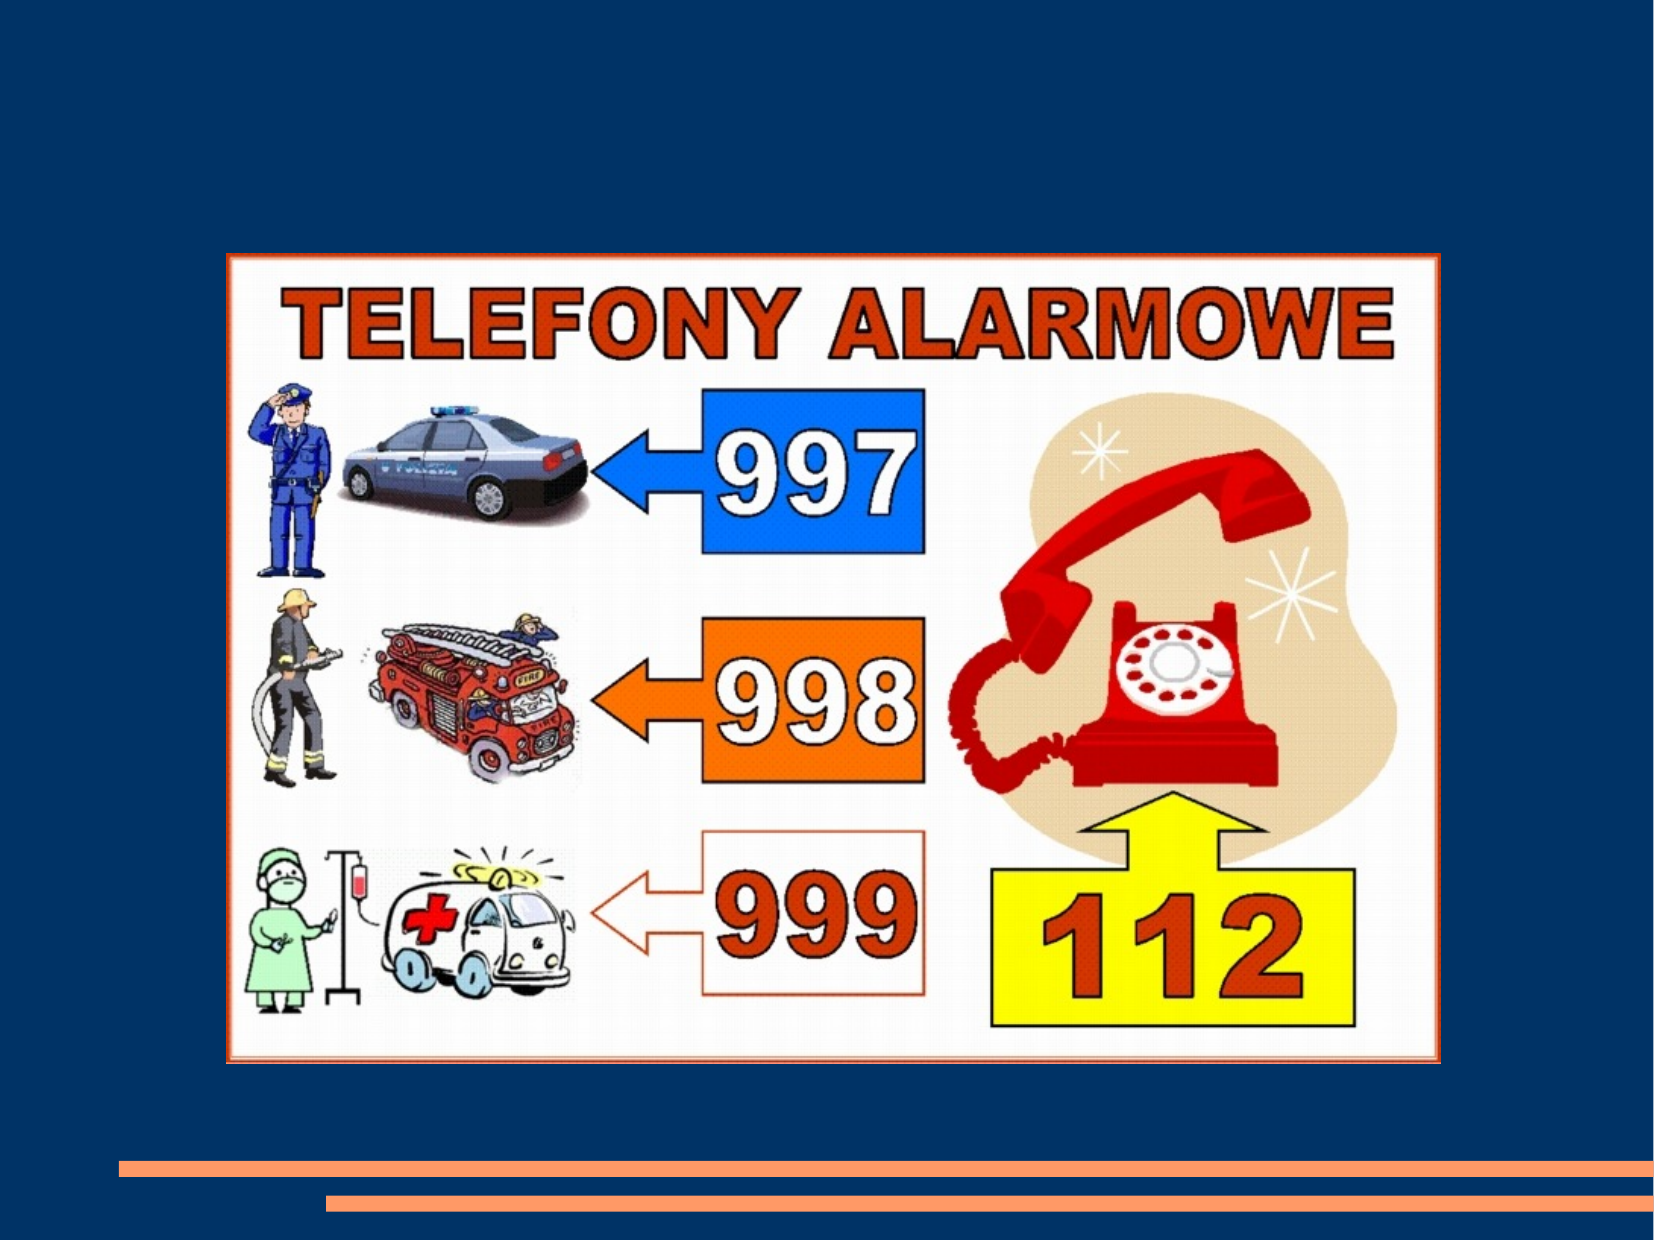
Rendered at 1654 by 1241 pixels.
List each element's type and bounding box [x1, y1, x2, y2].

picture [226, 253, 1441, 1064]
